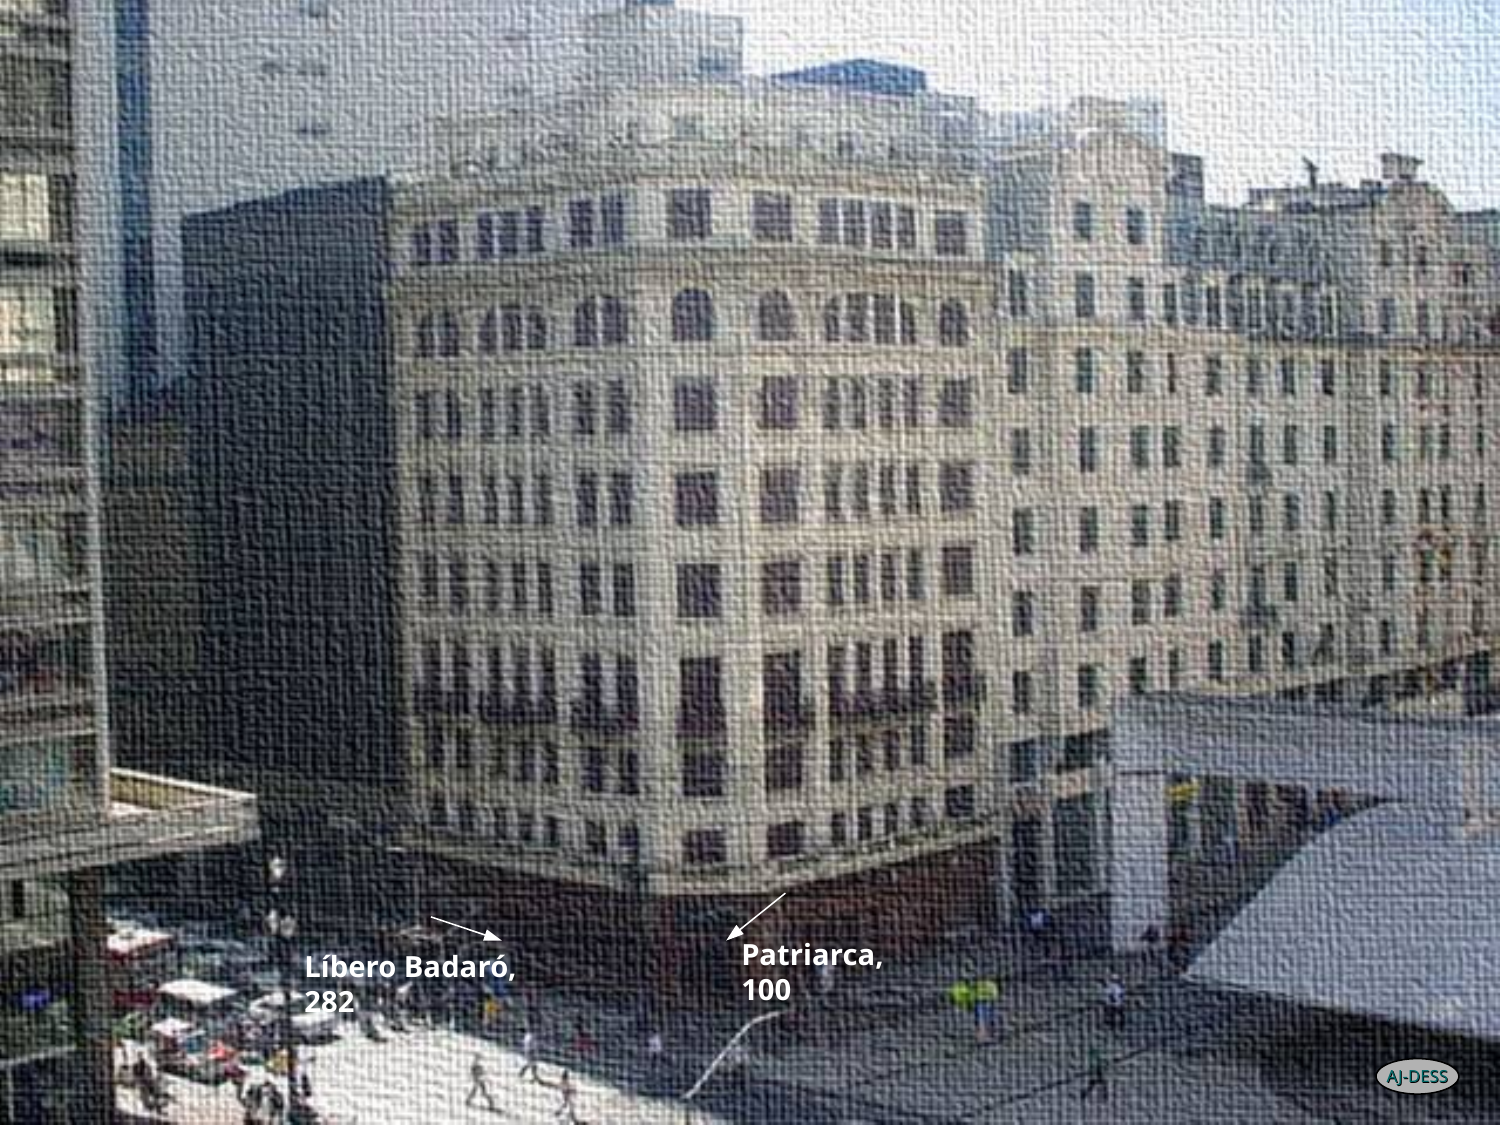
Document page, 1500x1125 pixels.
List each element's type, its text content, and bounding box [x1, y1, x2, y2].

text_box [779, 982, 785, 997]
text_box Patriarca, 100 [726, 928, 928, 979]
text_box Líbero Badaró, 282 [289, 940, 561, 991]
text_box [762, 982, 768, 997]
picture [0, 0, 1500, 1125]
text_box AJ-DESS [1376, 1058, 1459, 1095]
text_box [738, 979, 869, 1026]
